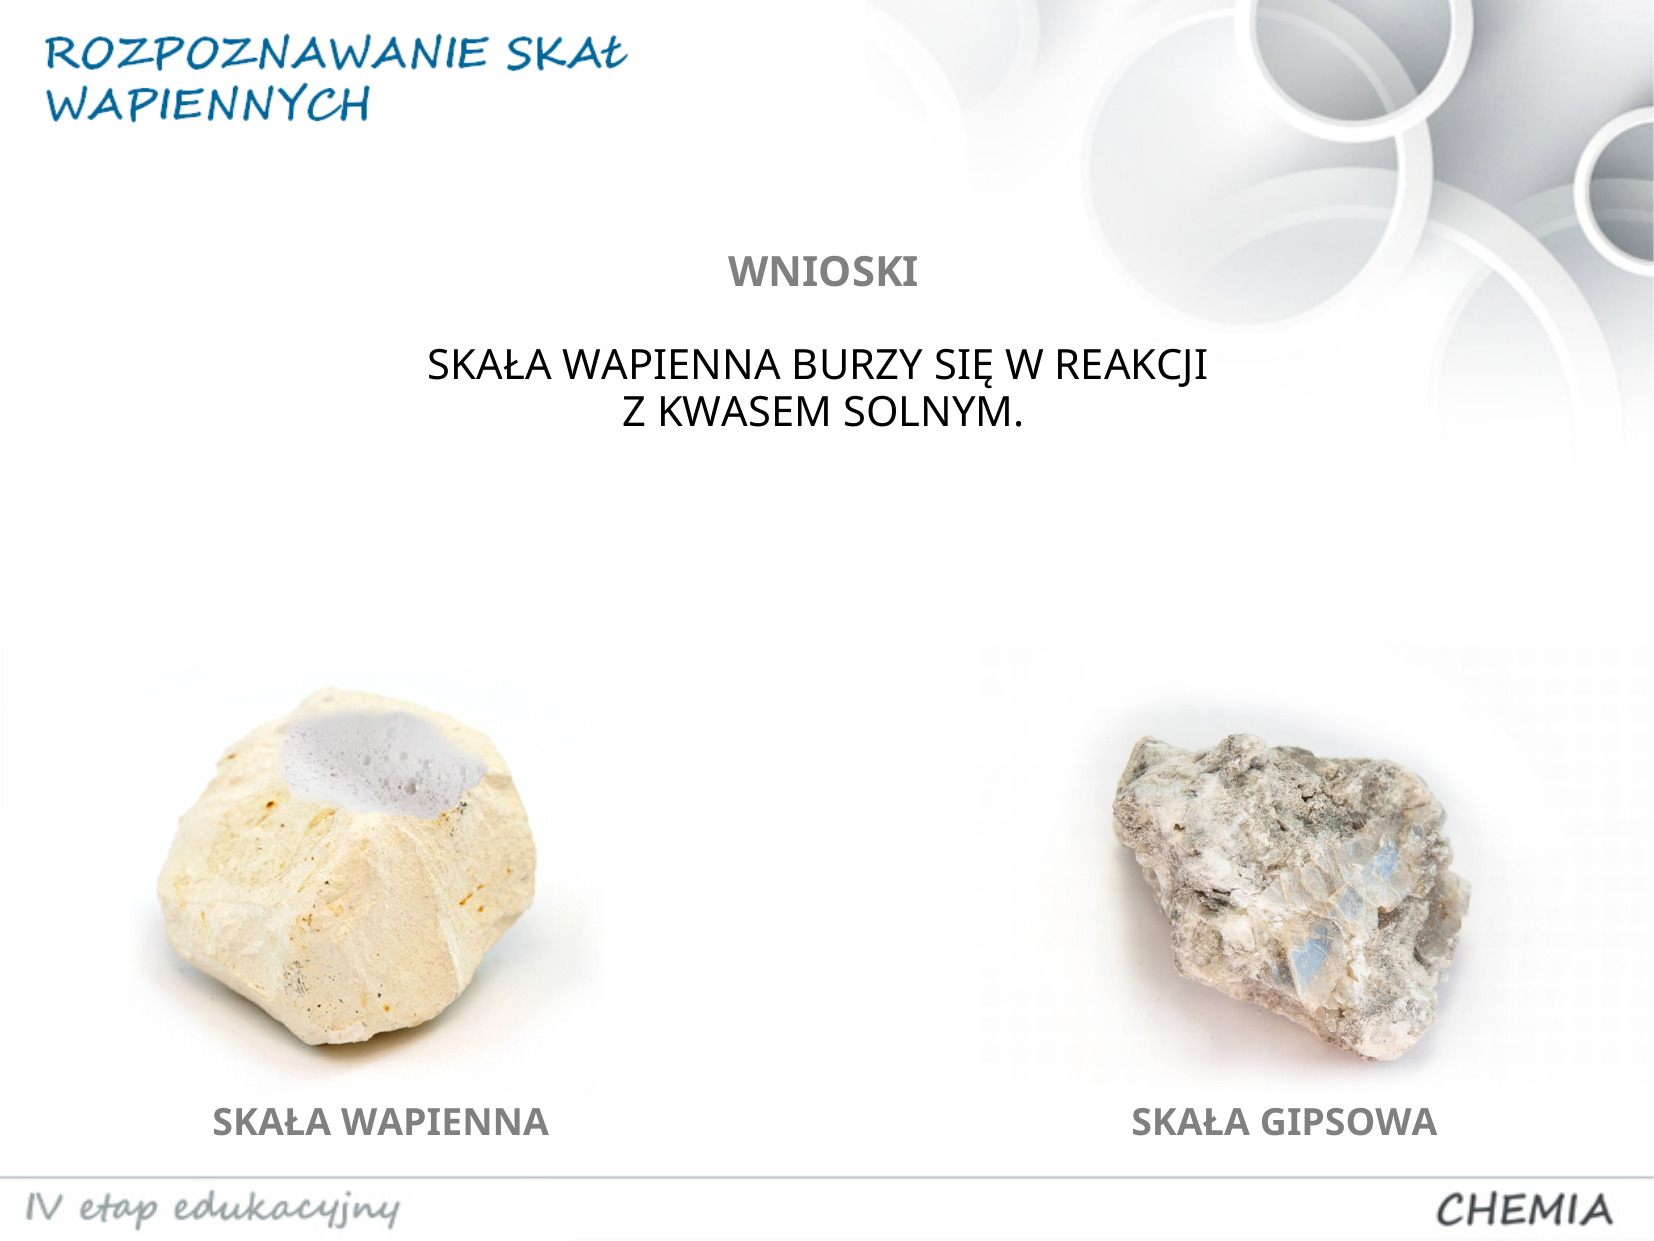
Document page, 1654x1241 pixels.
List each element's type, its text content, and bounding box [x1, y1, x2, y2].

picture [0, 0, 1654, 1241]
chart [23, 17, 657, 138]
text_box SKAŁA WAPIENNA [129, 1095, 633, 1152]
text_box SKAŁA GIPSOWA [1033, 1095, 1536, 1152]
text_box WNIOSKI SKAŁA WAPIENNA BURZY SIĘ W REAKCJI Z KWASEM SOLNYM. [336, 242, 1312, 397]
